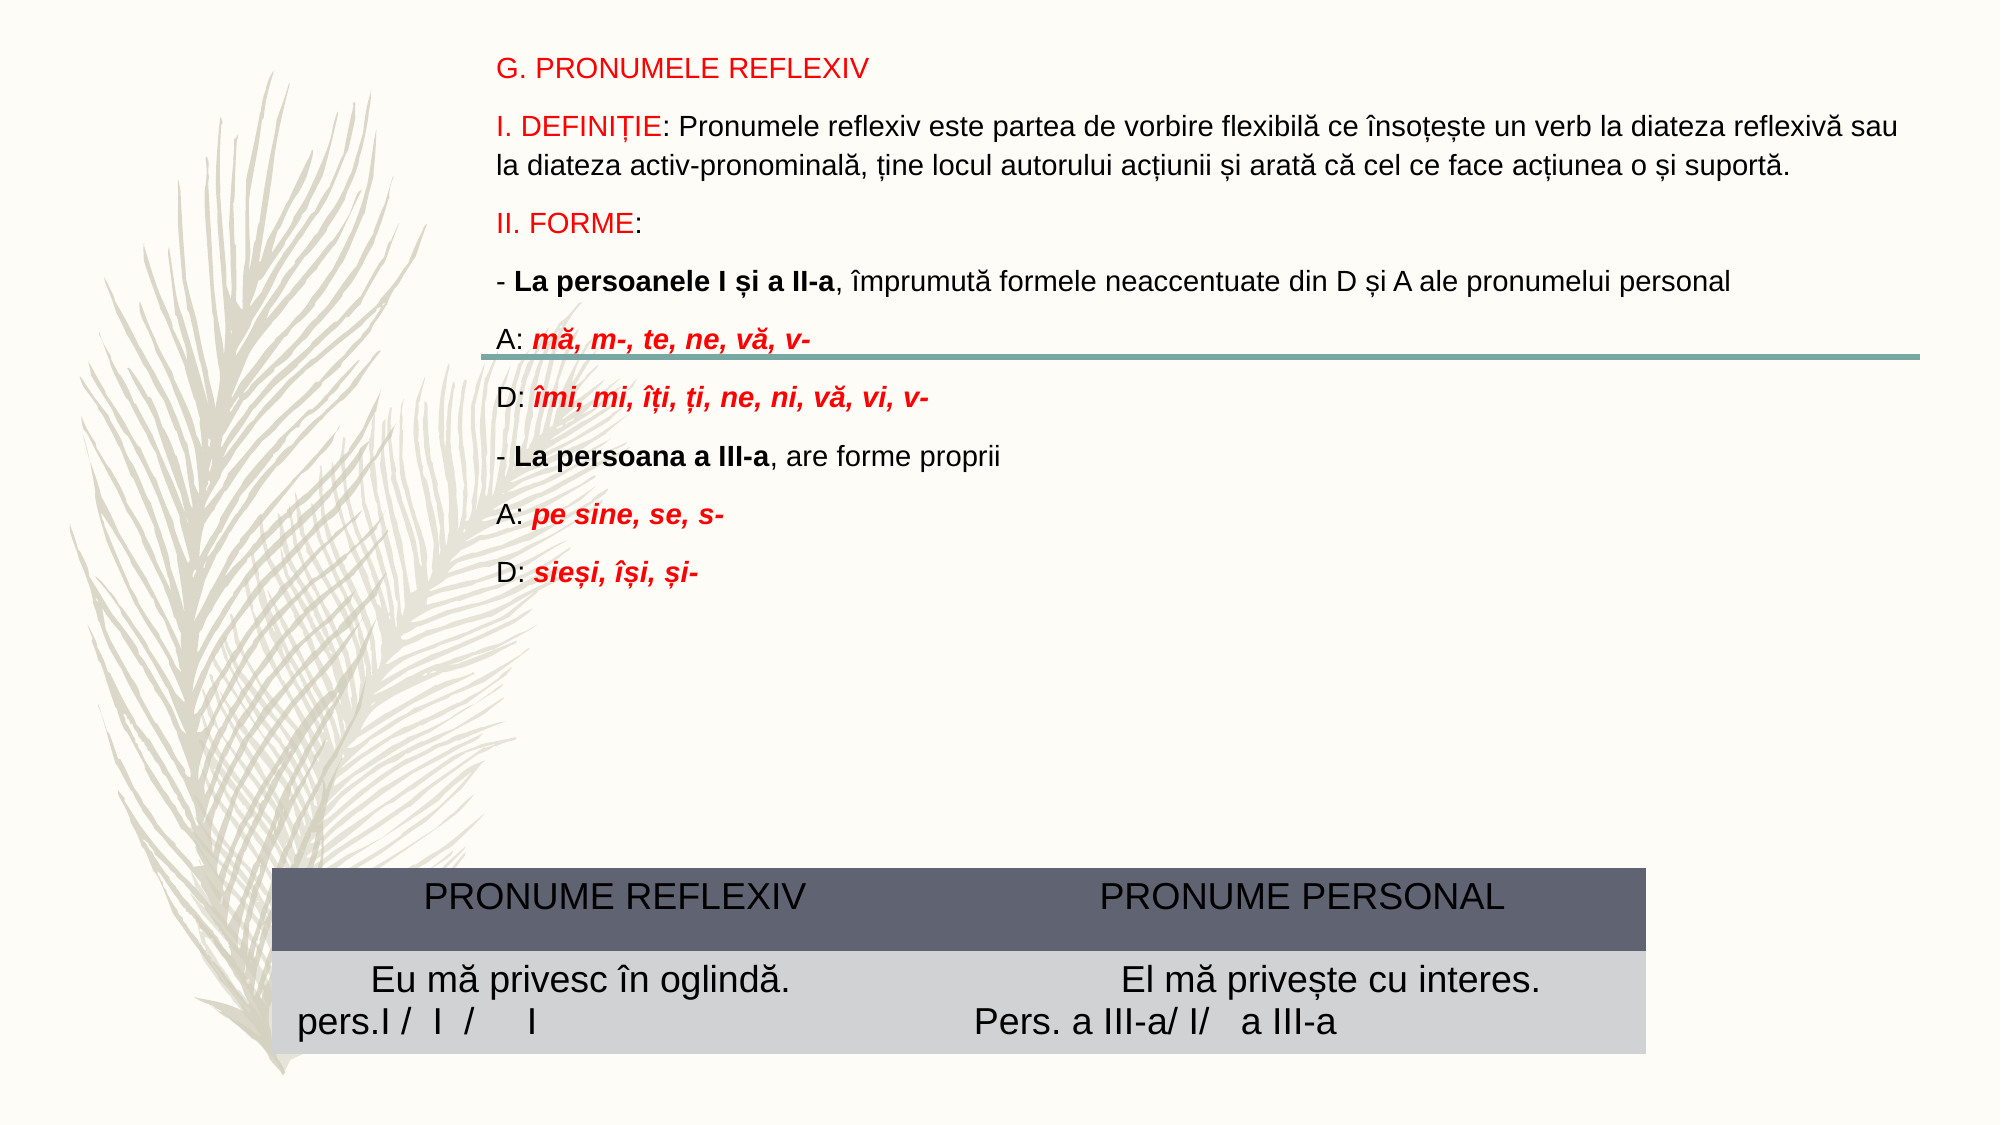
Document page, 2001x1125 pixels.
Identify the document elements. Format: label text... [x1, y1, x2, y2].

table_cell Eu mă privesc în oglindă. pers.I / I / I [272, 951, 959, 1054]
list G. PRONUMELE REFLEXIV I. DEFINIȚIE: Pronumele reflexiv este partea de vorbire flexibilă ce însoțește un verb la diateza reflexivă sau la diateza activ-pronominală, ține locul autorului acțiunii și arată că cel ce face acțiunea o și suportă. II. FORME: - La persoanele I și a II-a, împrumută formele neaccentuate din D și A ale pronumelui personal A: mă, m-, te, ne, vă, v- D: îmi, mi, îți, ți, ne, ni, vă, vi, v- - La persoana a III-a, are forme proprii A: pe sine, se, s- D: sieși, își, și- [481, 37, 1920, 999]
table_cell El mă privește cu interes. Pers. a III-a/ I/ a III-a [959, 951, 1646, 1054]
table_header PRONUME REFLEXIV [272, 868, 959, 951]
table_header PRONUME PERSONAL [959, 868, 1646, 951]
